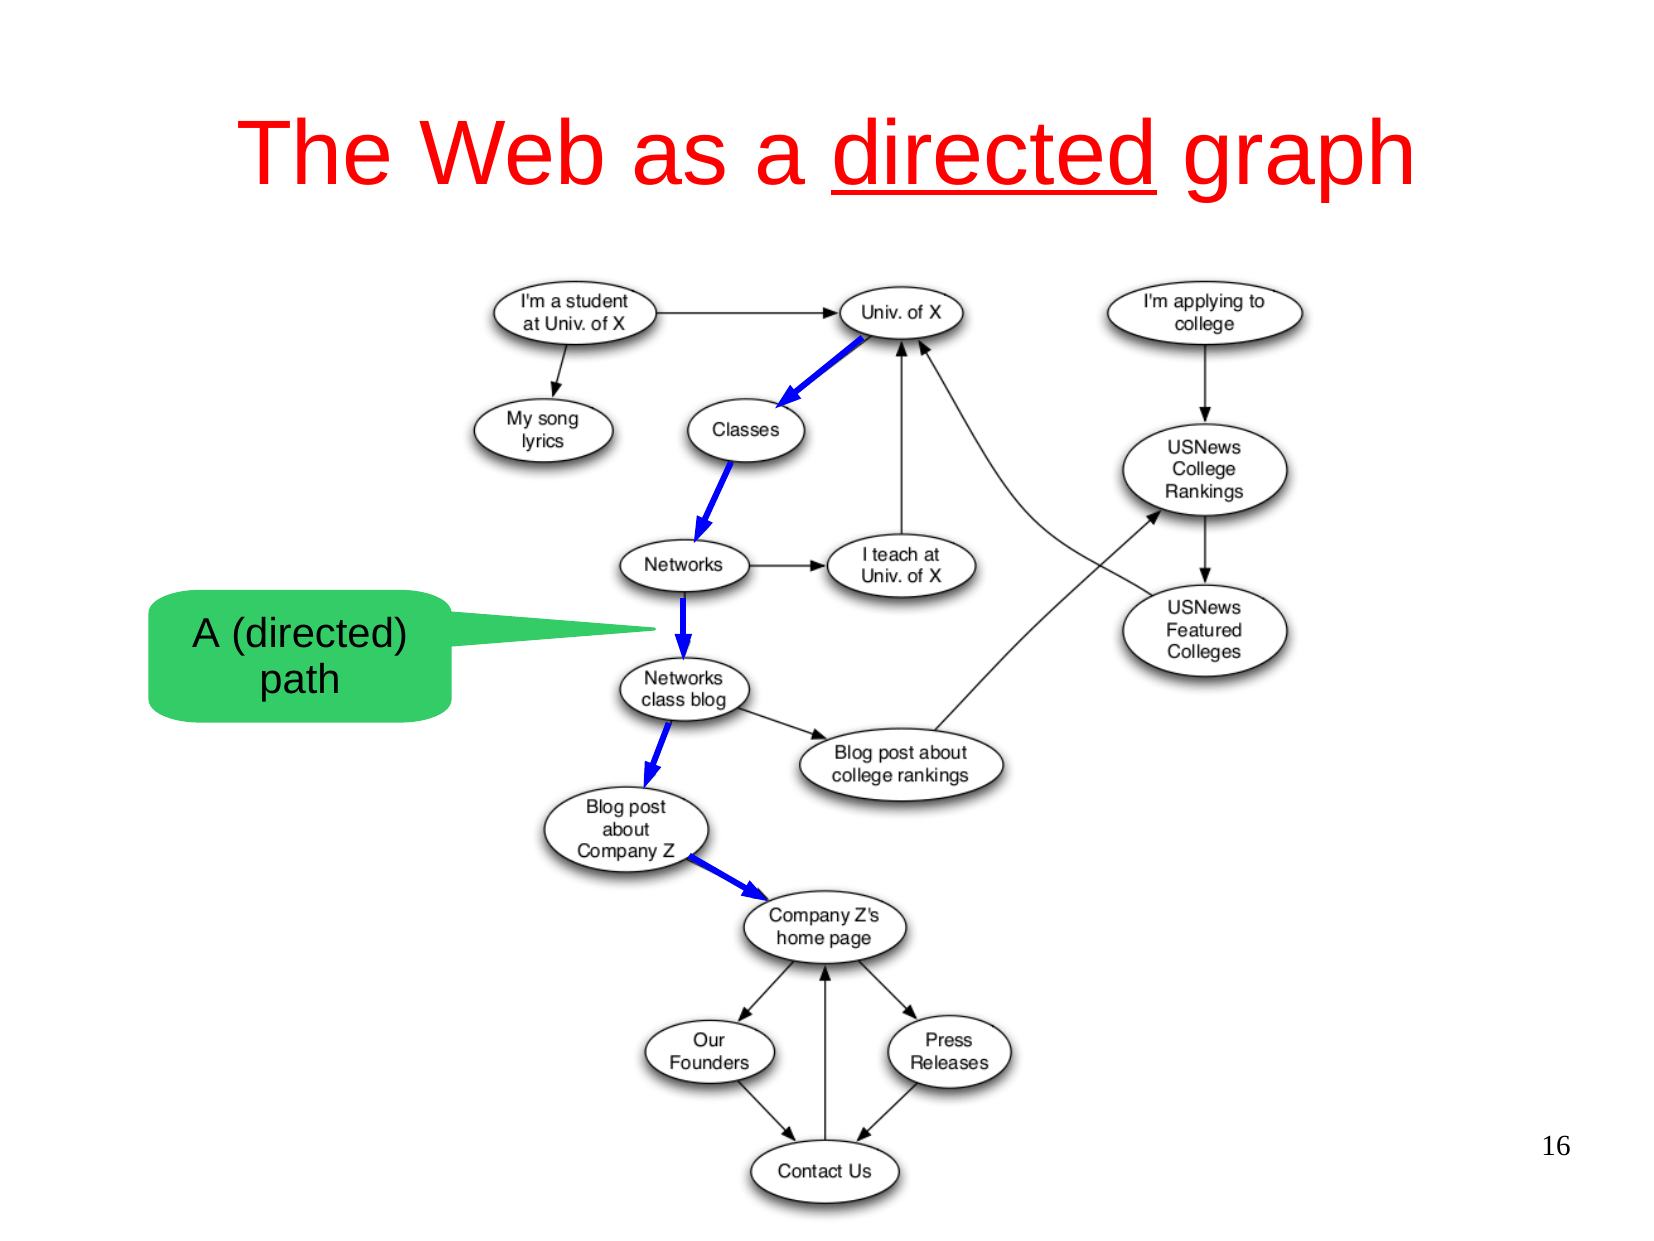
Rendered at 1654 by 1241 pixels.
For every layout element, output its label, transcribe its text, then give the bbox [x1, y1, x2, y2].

text_box A (directed) path [150, 591, 655, 722]
picture [450, 262, 1320, 1229]
title The Web as a directed graph [82, 49, 1571, 257]
